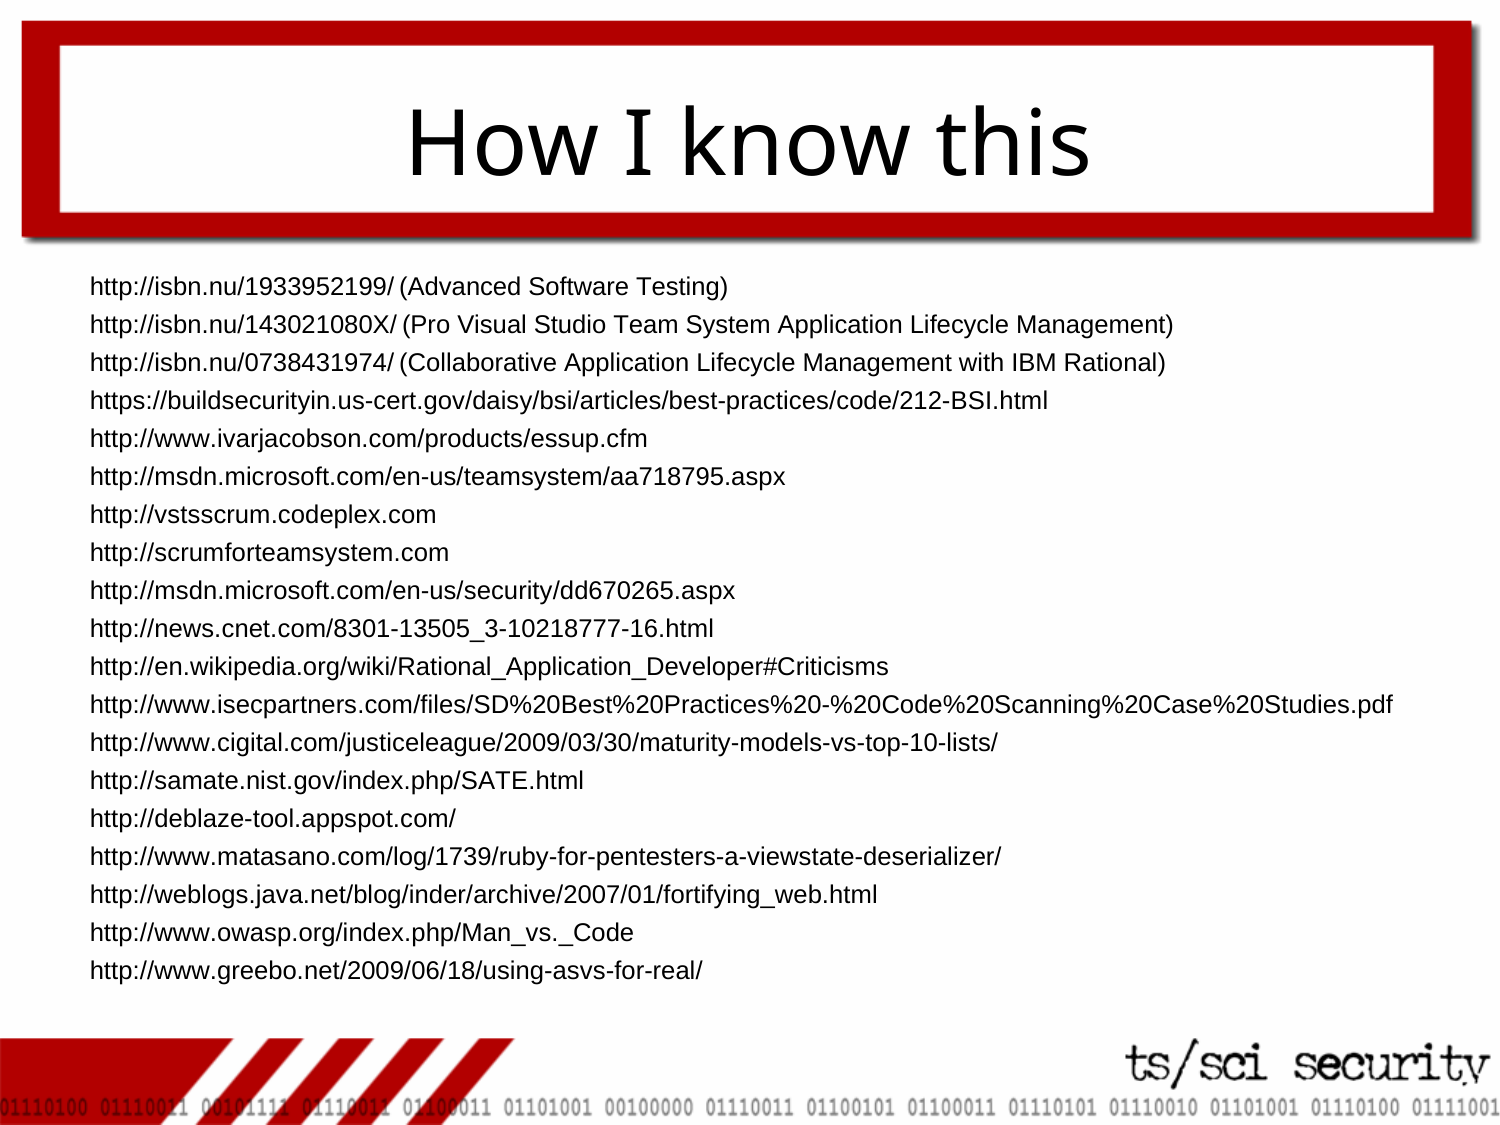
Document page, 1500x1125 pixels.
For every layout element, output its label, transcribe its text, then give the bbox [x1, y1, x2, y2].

picture [0, 0, 1500, 1125]
title How I know this [75, 21, 1423, 257]
list http://isbn.nu/1933952199/ (Advanced Software Testing) http://isbn.nu/143021080X/ (Pro Visual Studio Team System Application Lifecycle Management) http://isbn.nu/0738431974/ (Collaborative Application Lifecycle Management with IBM Rational) https://buildsecurityin.us-cert.gov/daisy/bsi/articles/best-practices/code/212-BSI.html http://www.ivarjacobson.com/products/essup.cfm http://msdn.microsoft.com/en-us/teamsystem/aa718795.aspx http://vstsscrum.codeplex.com http://scrumforteamsystem.com http://msdn.microsoft.com/en-us/security/dd670265.aspx http://news.cnet.com/8301-13505_3-10218777-16.html http://en.wikipedia.org/wiki/Rational_Application_Developer#Criticisms http://www.isecpartners.com/files/SD%20Best%20Practices%20-%20Code%20Scanning%20Case%20Studies.pdf http://www.cigital.com/justiceleague/2009/03/30/maturity-models-vs-top-10-lists/ http://samate.nist.gov/index.php/SATE.html http://deblaze-tool.appspot.com/ http://www.matasano.com/log/1739/ruby-for-pentesters-a-viewstate-deserializer/ http://weblogs.java.net/blog/inder/archive/2007/01/fortifying_web.html http://www.owasp.org/index.php/Man_vs._Code http://www.greebo.net/2009/06/18/using-asvs-for-real/ [75, 262, 1423, 1003]
